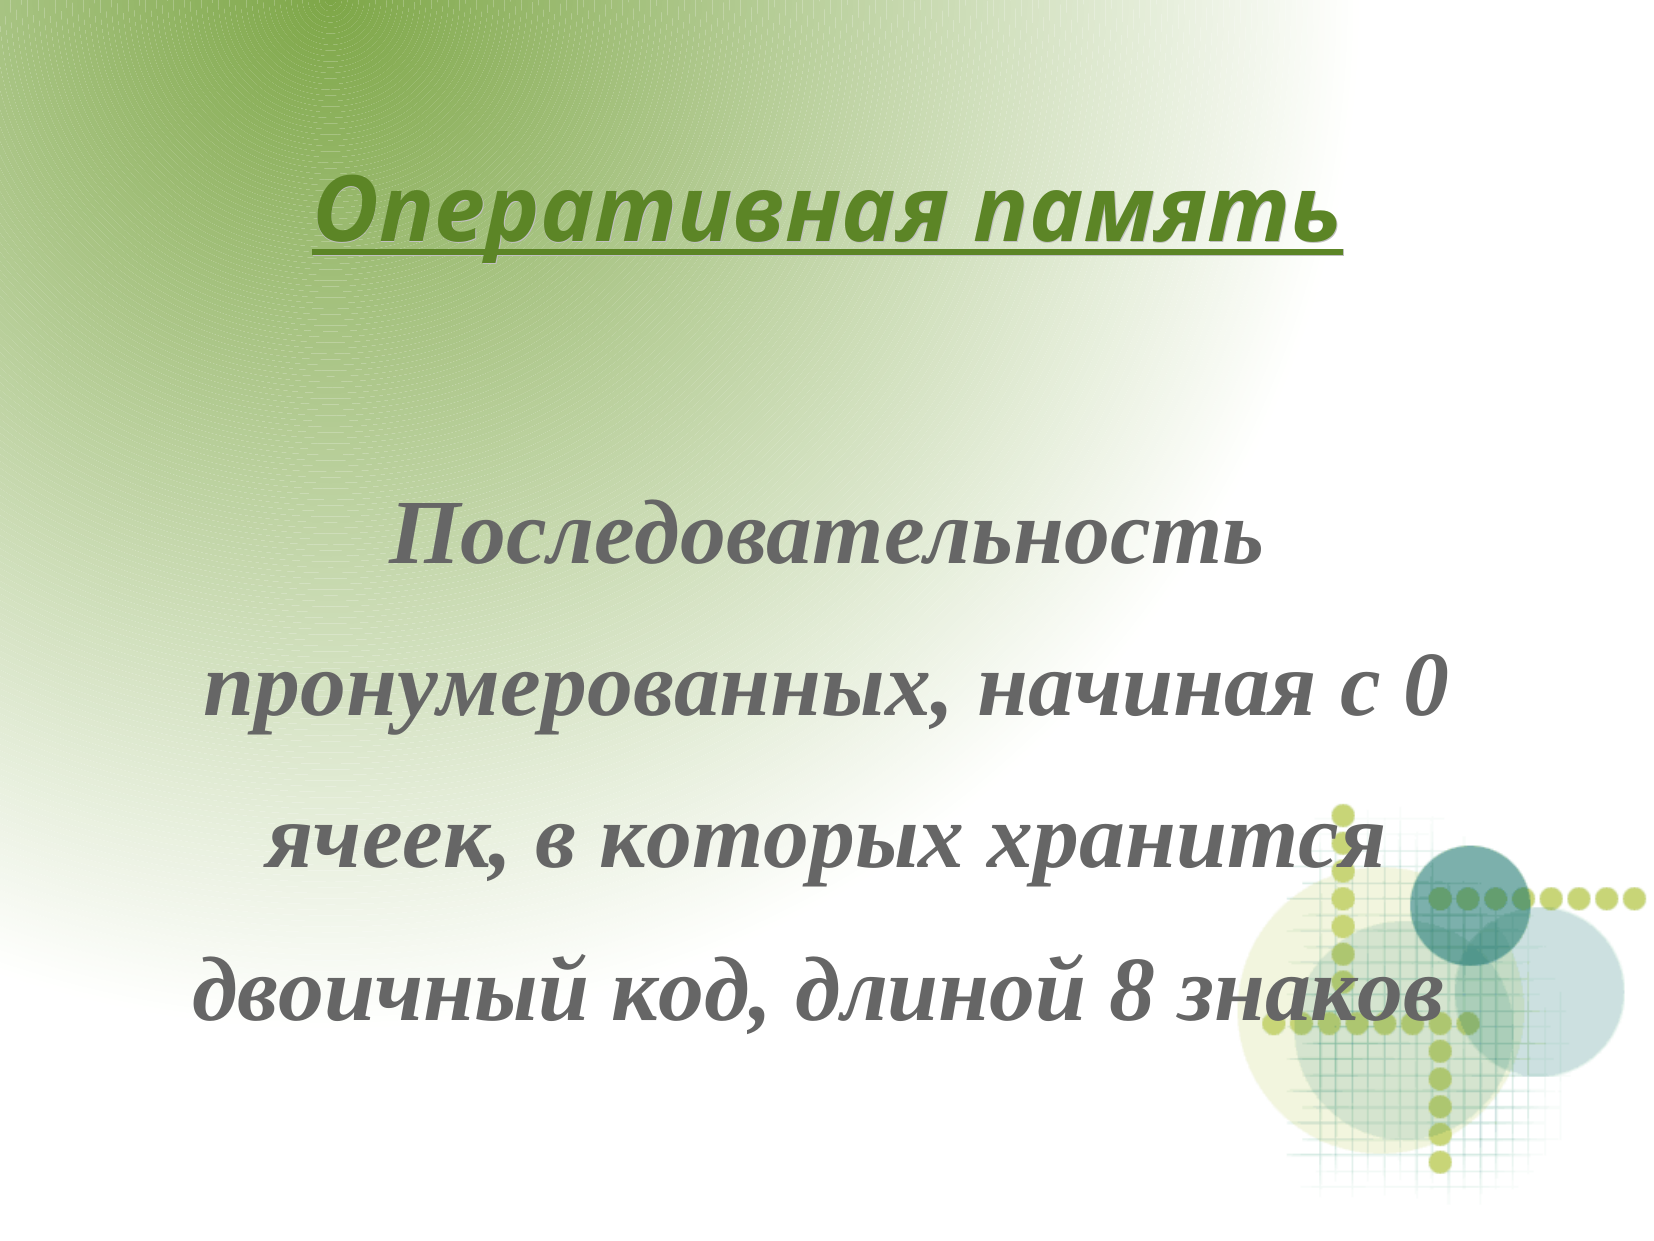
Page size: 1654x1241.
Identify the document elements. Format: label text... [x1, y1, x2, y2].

picture [1224, 792, 1654, 1211]
subtitle Последовательность пронумерованных, начиная с 0 ячеек, в которых хранится двоичный код, длиной 8 знаков [121, 344, 1534, 1127]
title Оперативная память [121, 102, 1534, 310]
